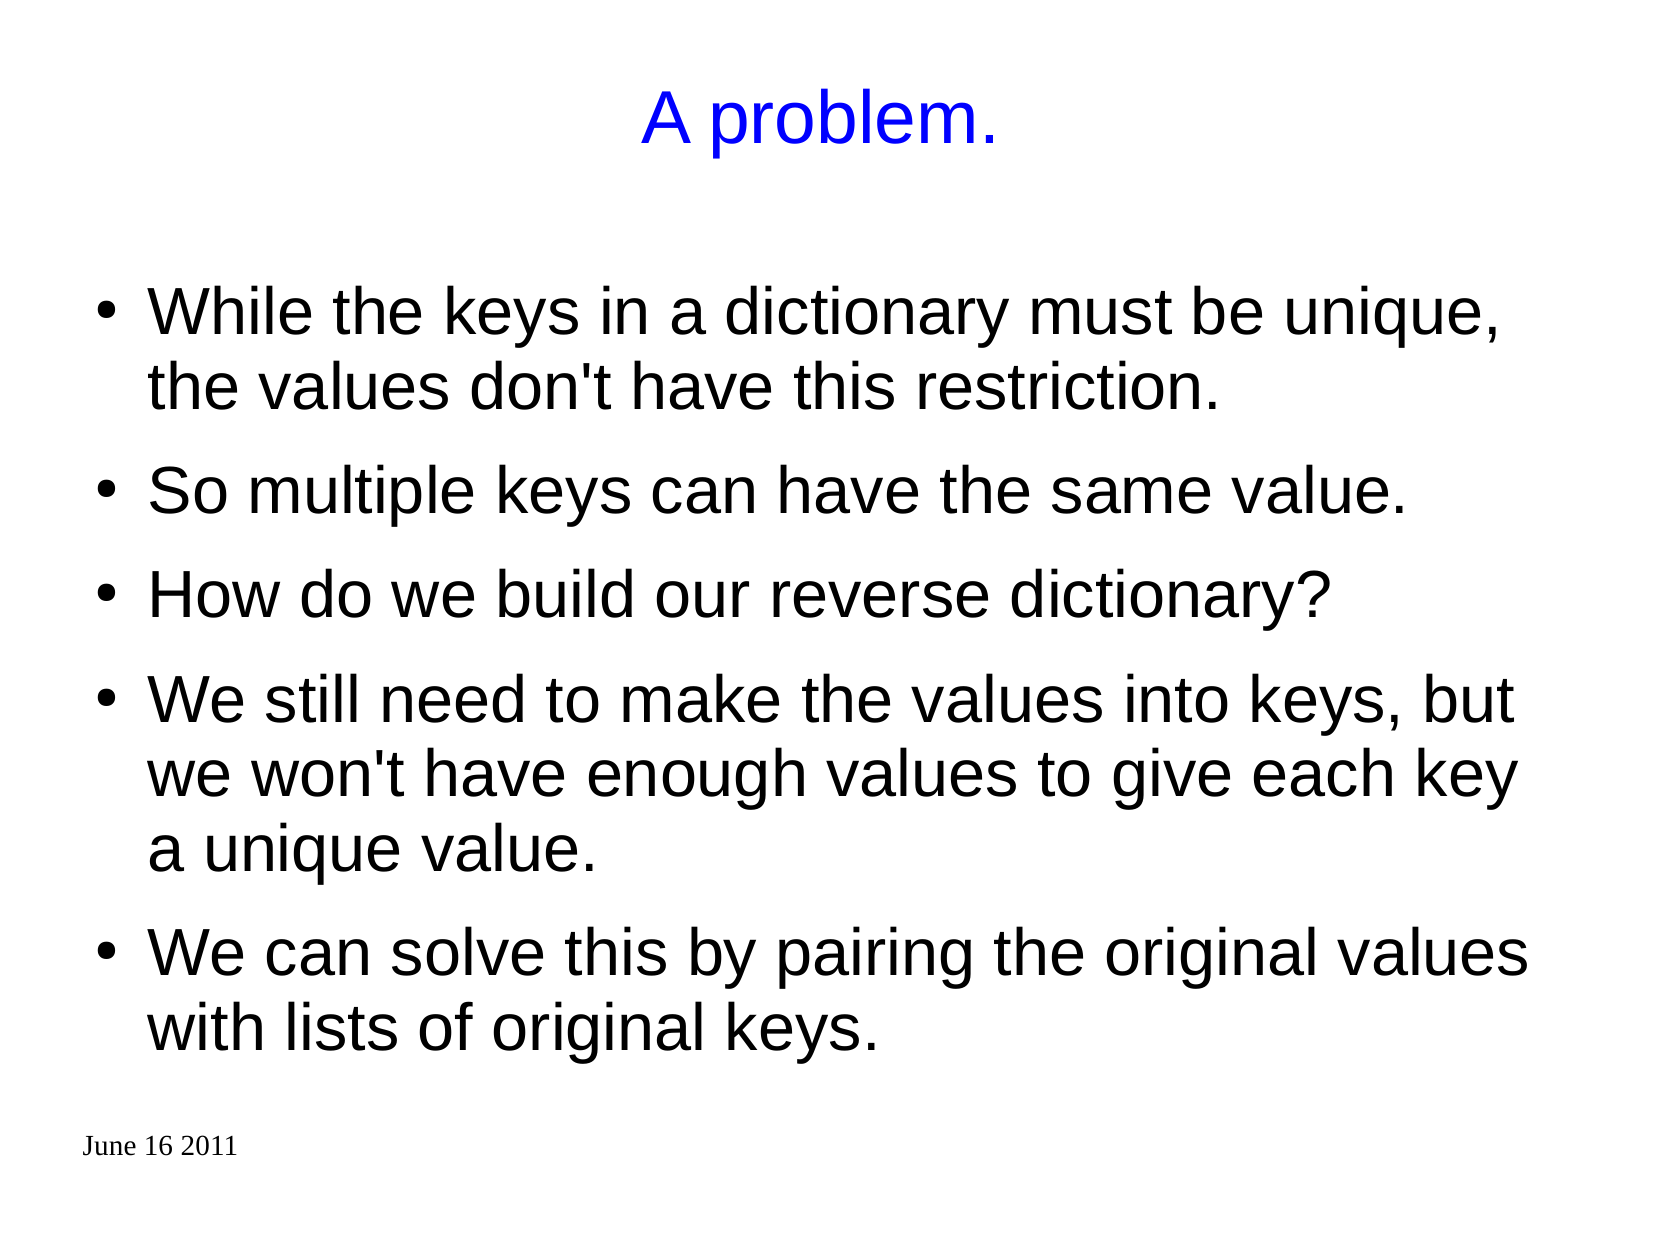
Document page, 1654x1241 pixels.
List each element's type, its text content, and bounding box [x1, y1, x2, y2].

list While the keys in a dictionary must be unique, the values don't have this restriction. So multiple keys can have the same value. How do we build our reverse dictionary? We still need to make the values into keys, but we won't have enough values to give each key a unique value. We can solve this by pairing the original values with lists of original keys. [76, 274, 1565, 1093]
title A problem. [76, 58, 1565, 178]
